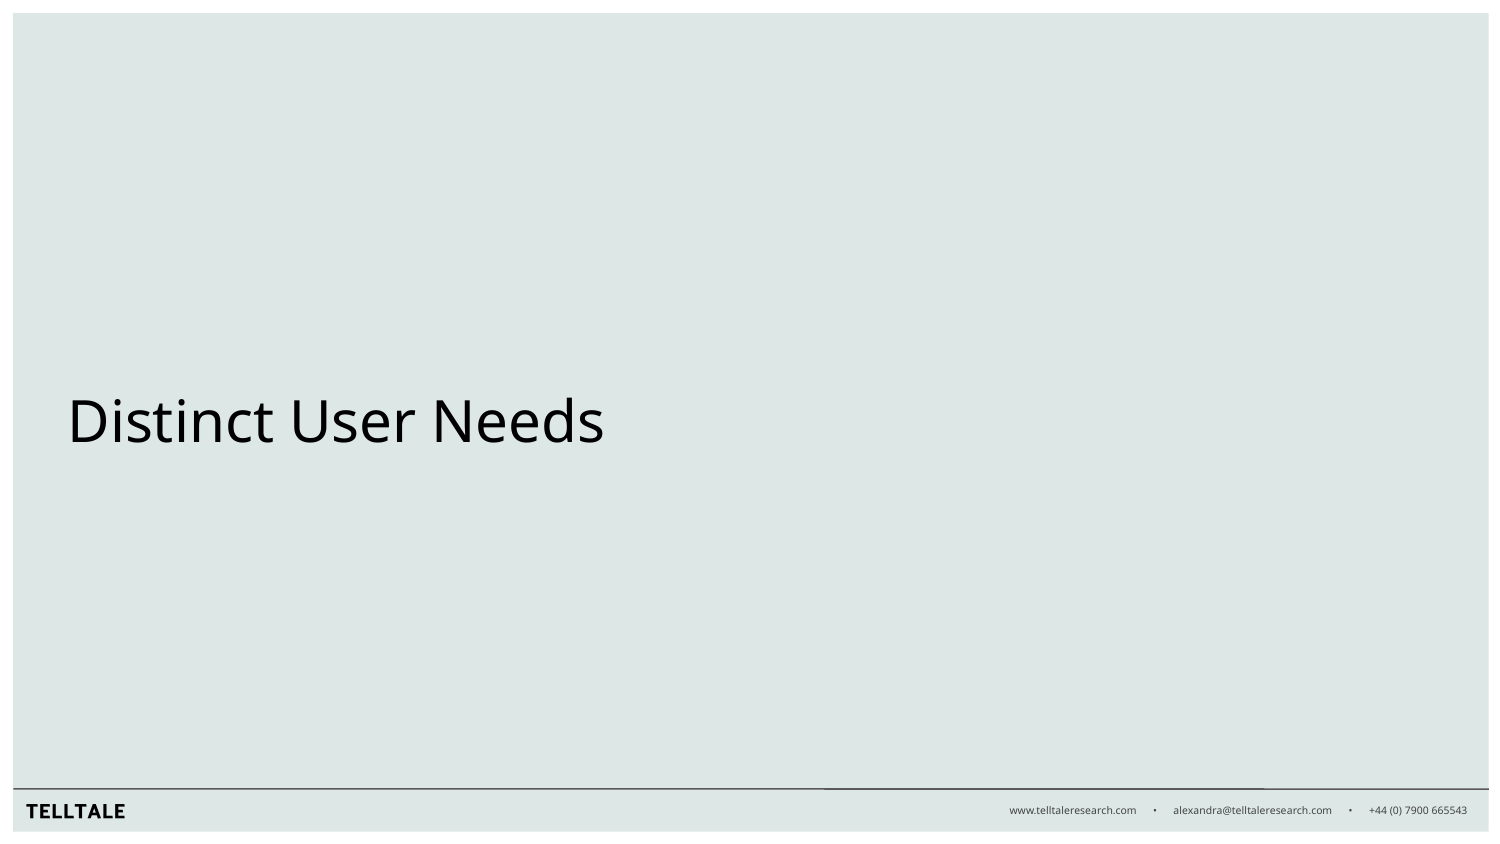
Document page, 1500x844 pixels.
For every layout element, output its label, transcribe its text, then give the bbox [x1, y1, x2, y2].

title Distinct User Needs [52, 369, 890, 508]
picture [26, 804, 125, 821]
